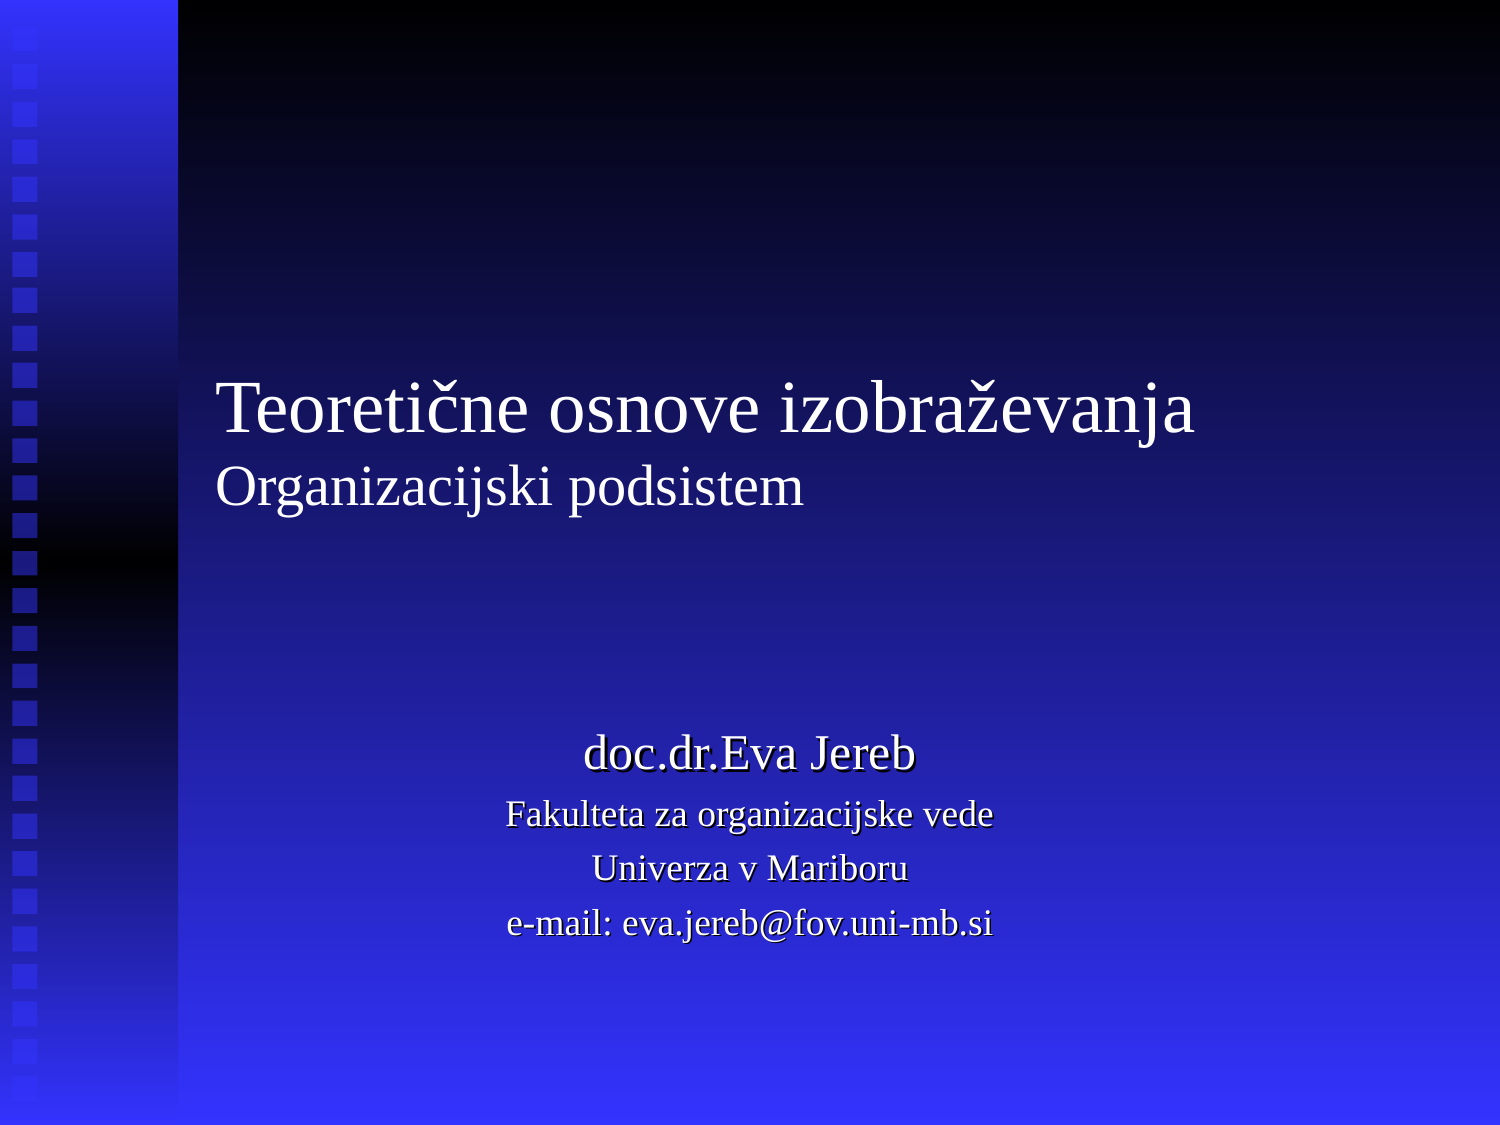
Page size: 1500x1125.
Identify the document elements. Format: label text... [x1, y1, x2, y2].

title Teoretične osnove izobraževanja Organizacijski podsistem [200, 312, 1401, 526]
subtitle doc.dr.Eva Jereb Fakulteta za organizacijske vede Univerza v Mariboru e-mail: eva.jereb@fov.uni-mb.si [362, 699, 1138, 963]
